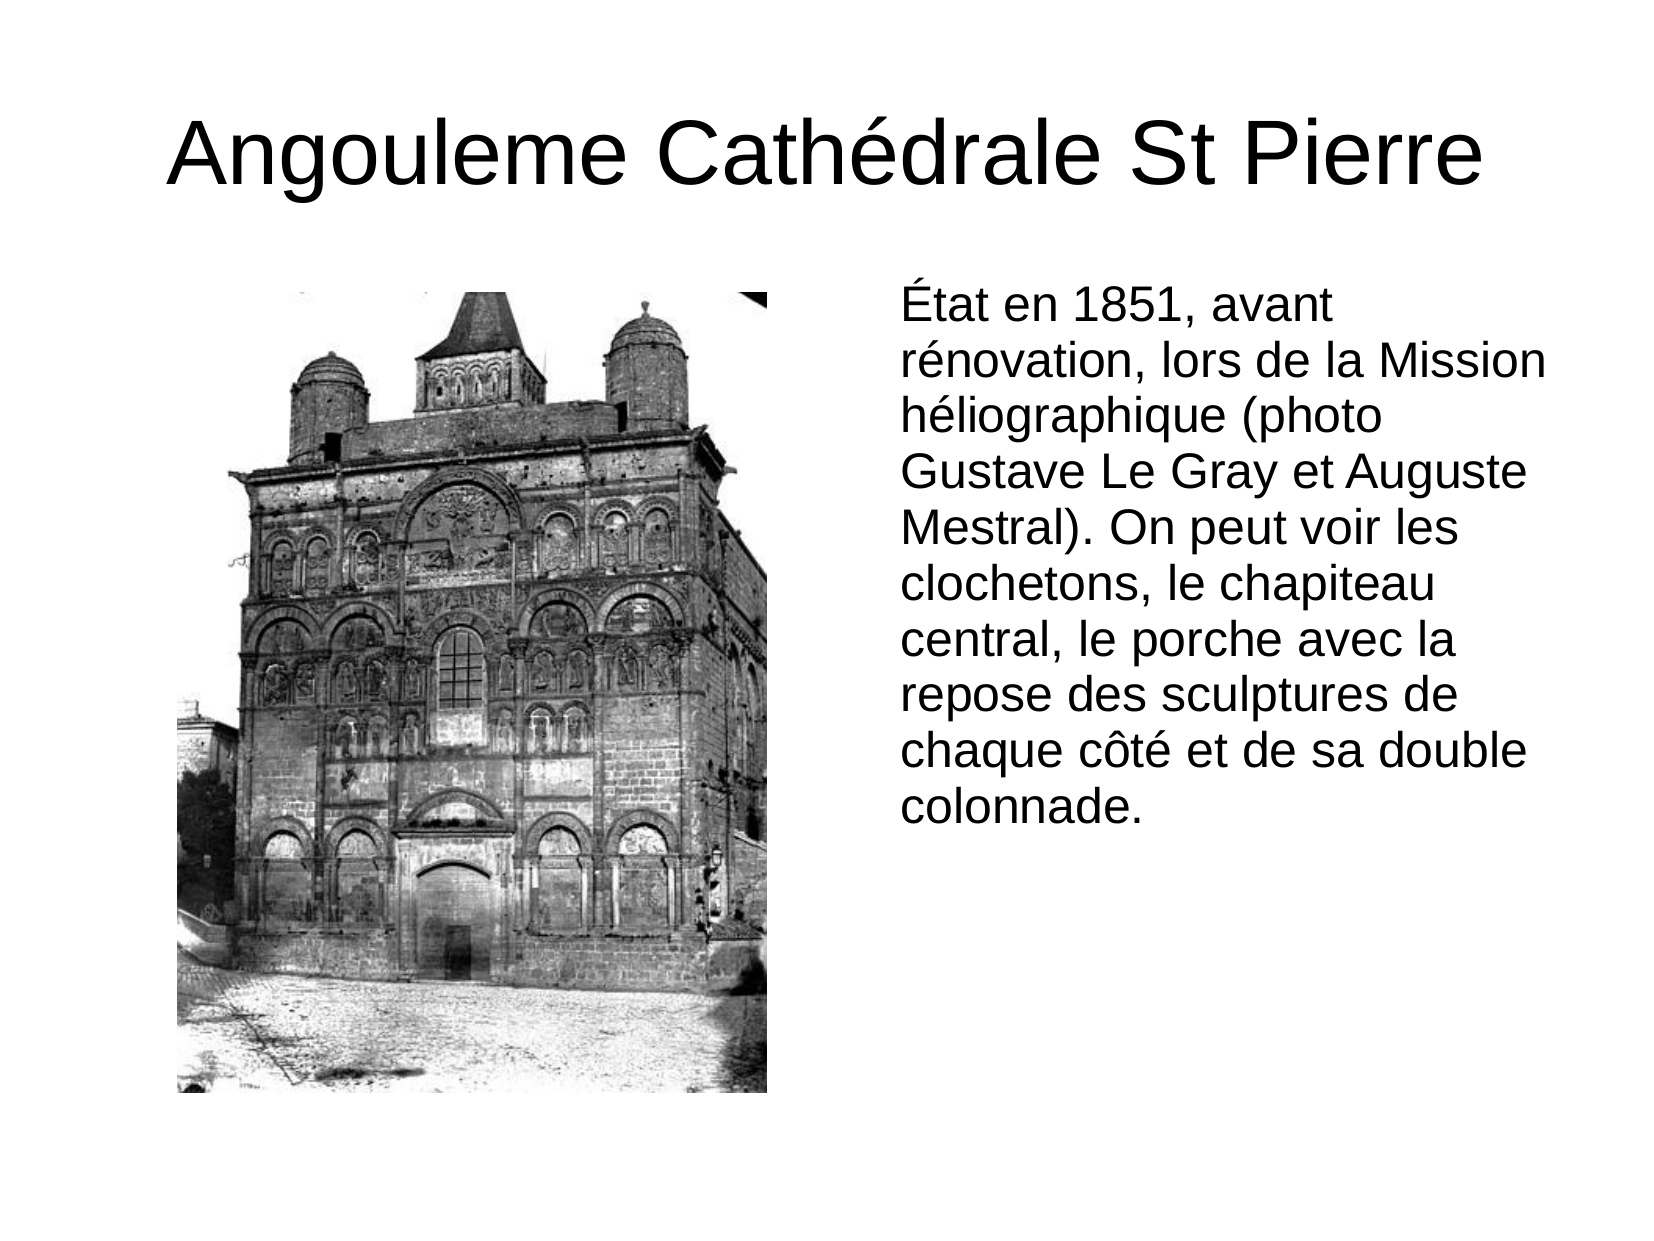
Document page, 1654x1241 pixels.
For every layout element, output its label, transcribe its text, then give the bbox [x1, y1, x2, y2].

text_box État en 1851, avant rénovation, lors de la Mission héliographique (photo Gustave Le Gray et Auguste Mestral). On peut voir les clochetons, le chapiteau central, le porche avec la repose des sculptures de chaque côté et de sa double colonnade. [885, 268, 1595, 945]
picture [177, 292, 767, 1093]
title Angouleme Cathédrale St Pierre [82, 49, 1571, 257]
